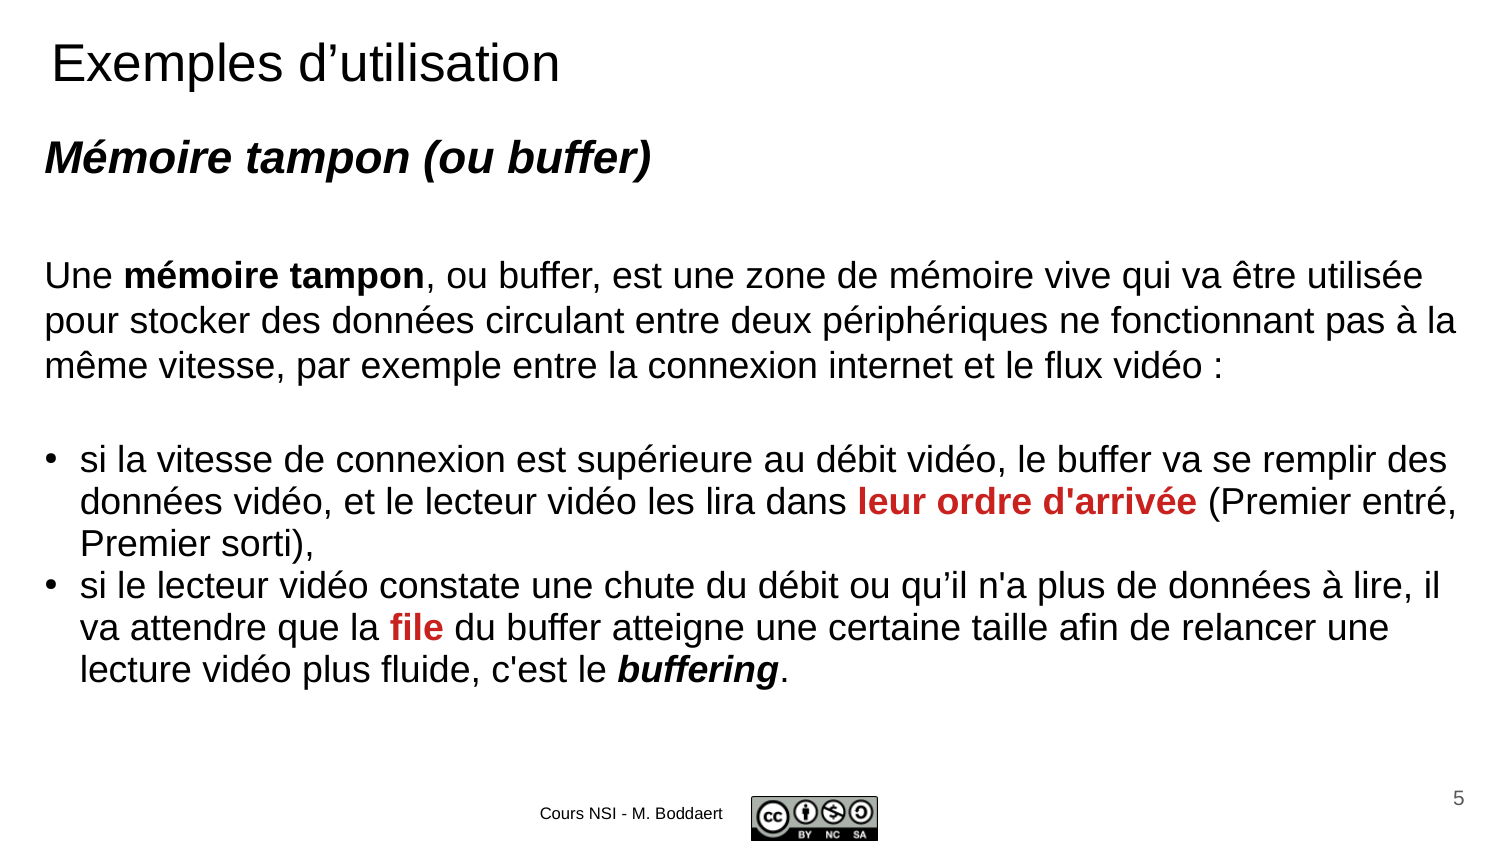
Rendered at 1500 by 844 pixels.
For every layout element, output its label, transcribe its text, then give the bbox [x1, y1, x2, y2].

text_box Mémoire tampon (ou buffer) Une mémoire tampon, ou buffer, est une zone de mémoire vive qui va être utilisée pour stocker des données circulant entre deux périphériques ne fonctionnant pas à la même vitesse, par exemple entre la connexion internet et le flux vidéo : [29, 120, 1477, 414]
picture [751, 796, 878, 841]
slide_number <numéro> [1389, 764, 1480, 830]
text_box si la vitesse de connexion est supérieure au débit vidéo, le buffer va se remplir des données vidéo, et le lecteur vidéo les lira dans leur ordre d'arrivée (Premier entré, Premier sorti), si le lecteur vidéo constate une chute du débit ou qu’il n'a plus de données à lire, il va attendre que la file du buffer atteigne une certaine taille afin de relancer une lecture vidéo plus fluide, c'est le buffering. [29, 431, 1477, 708]
title Exemples d’utilisation [51, 13, 1449, 108]
